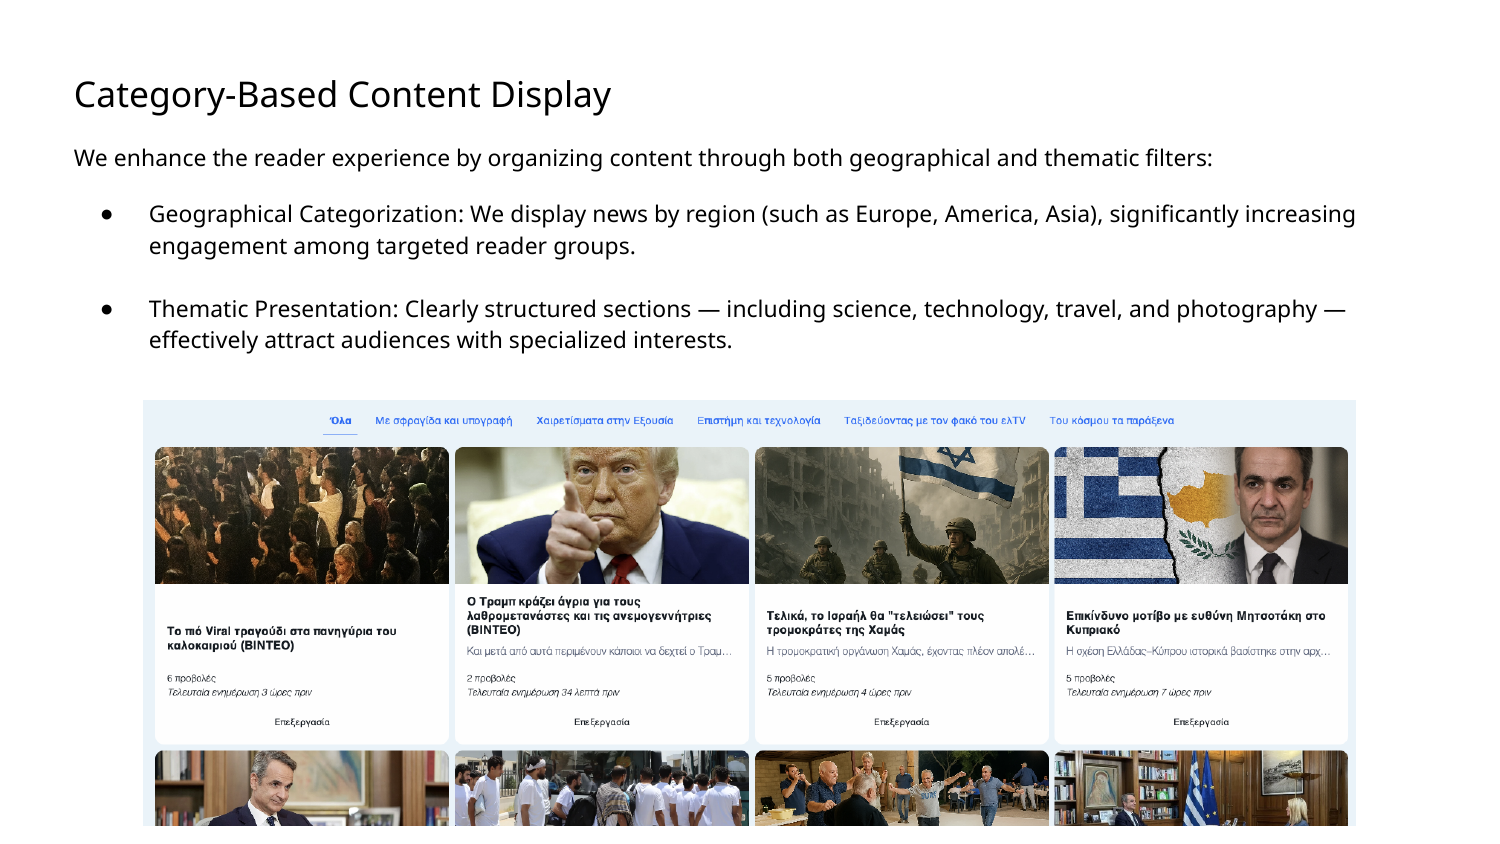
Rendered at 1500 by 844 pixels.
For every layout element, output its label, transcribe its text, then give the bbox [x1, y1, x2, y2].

text_box Category-Based Content Display We enhance the reader experience by organizing content through both geographical and thematic filters: Geographical Categorization: We display news by region (such as Europe, America, Asia), significantly increasing engagement among targeted reader groups. Thematic Presentation: Clearly structured sections — including science, technology, travel, and photography — effectively attract audiences with specialized interests. [58, 50, 1422, 401]
picture [143, 400, 1356, 826]
